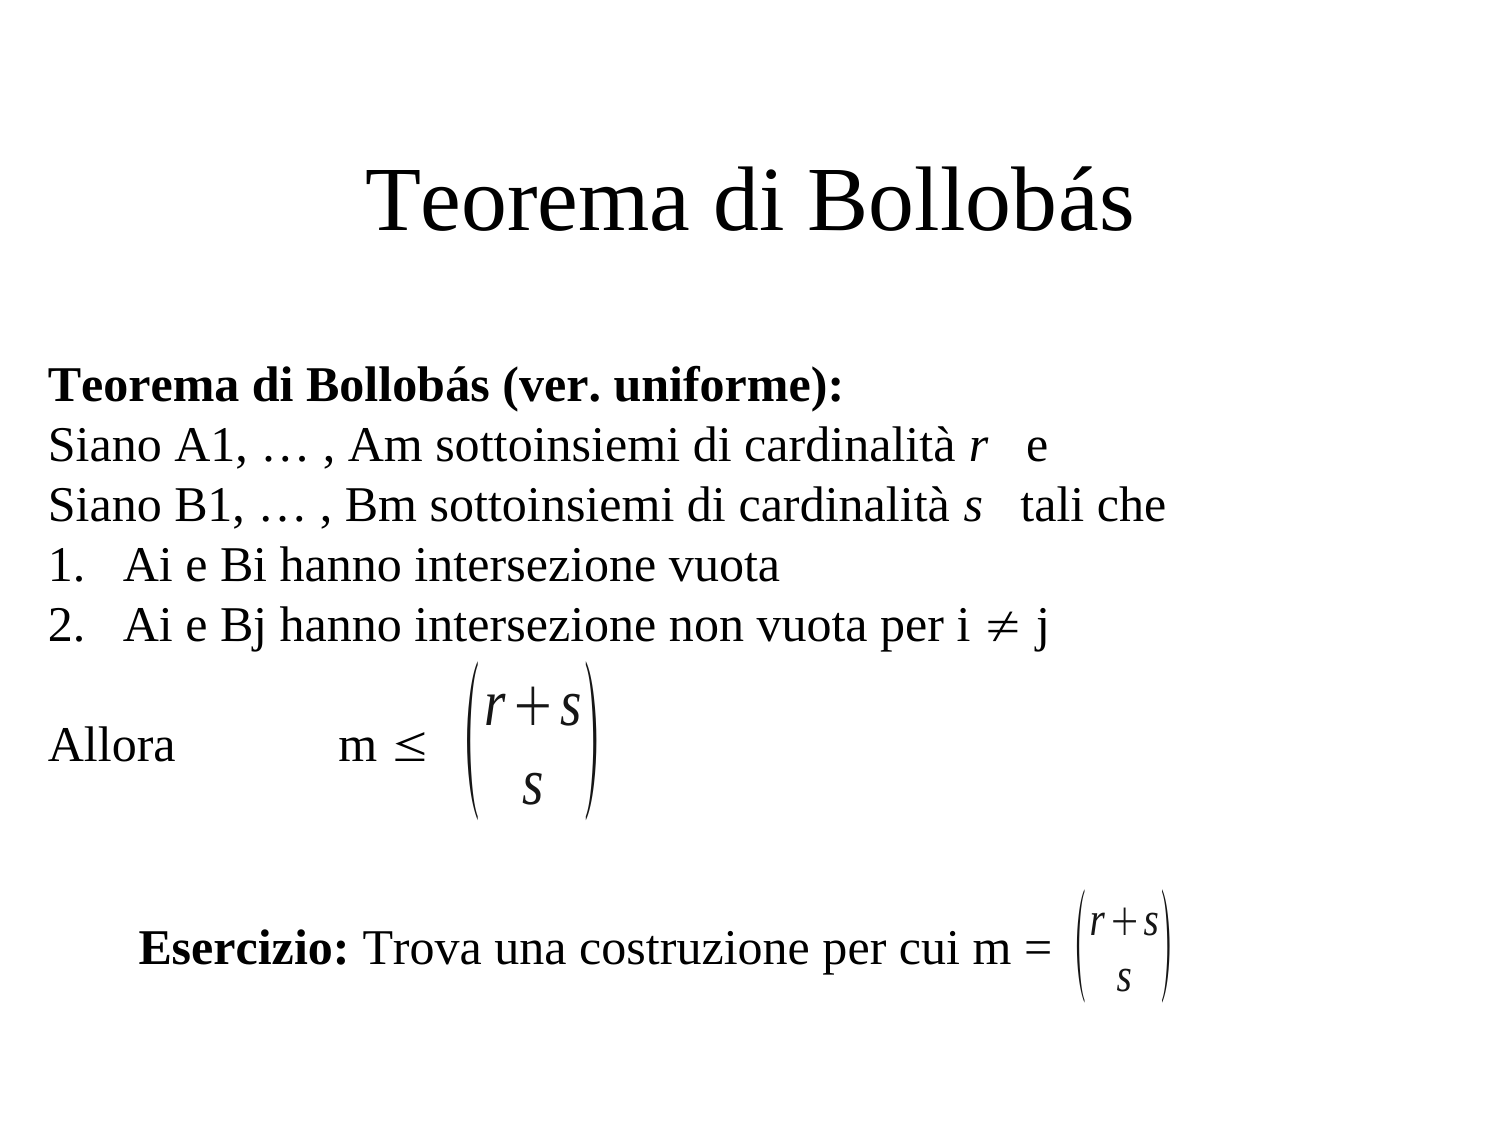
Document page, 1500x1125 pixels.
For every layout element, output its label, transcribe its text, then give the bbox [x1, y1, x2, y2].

chart [1065, 887, 1183, 1007]
title Teorema di Bollobás [112, 99, 1388, 288]
text_box Teorema di Bollobás (ver. uniforme): Siano A1, … , Am sottoinsiemi di cardinalità r e Siano B1, … , Bm sottoinsiemi di cardinalità s tali che Ai e Bi hanno intersezione vuota Ai e Bj hanno intersezione non vuota per i  j Allora m  [33, 344, 1332, 780]
text_box Esercizio: Trova una costruzione per cui m = [123, 906, 1065, 983]
chart [450, 658, 616, 826]
